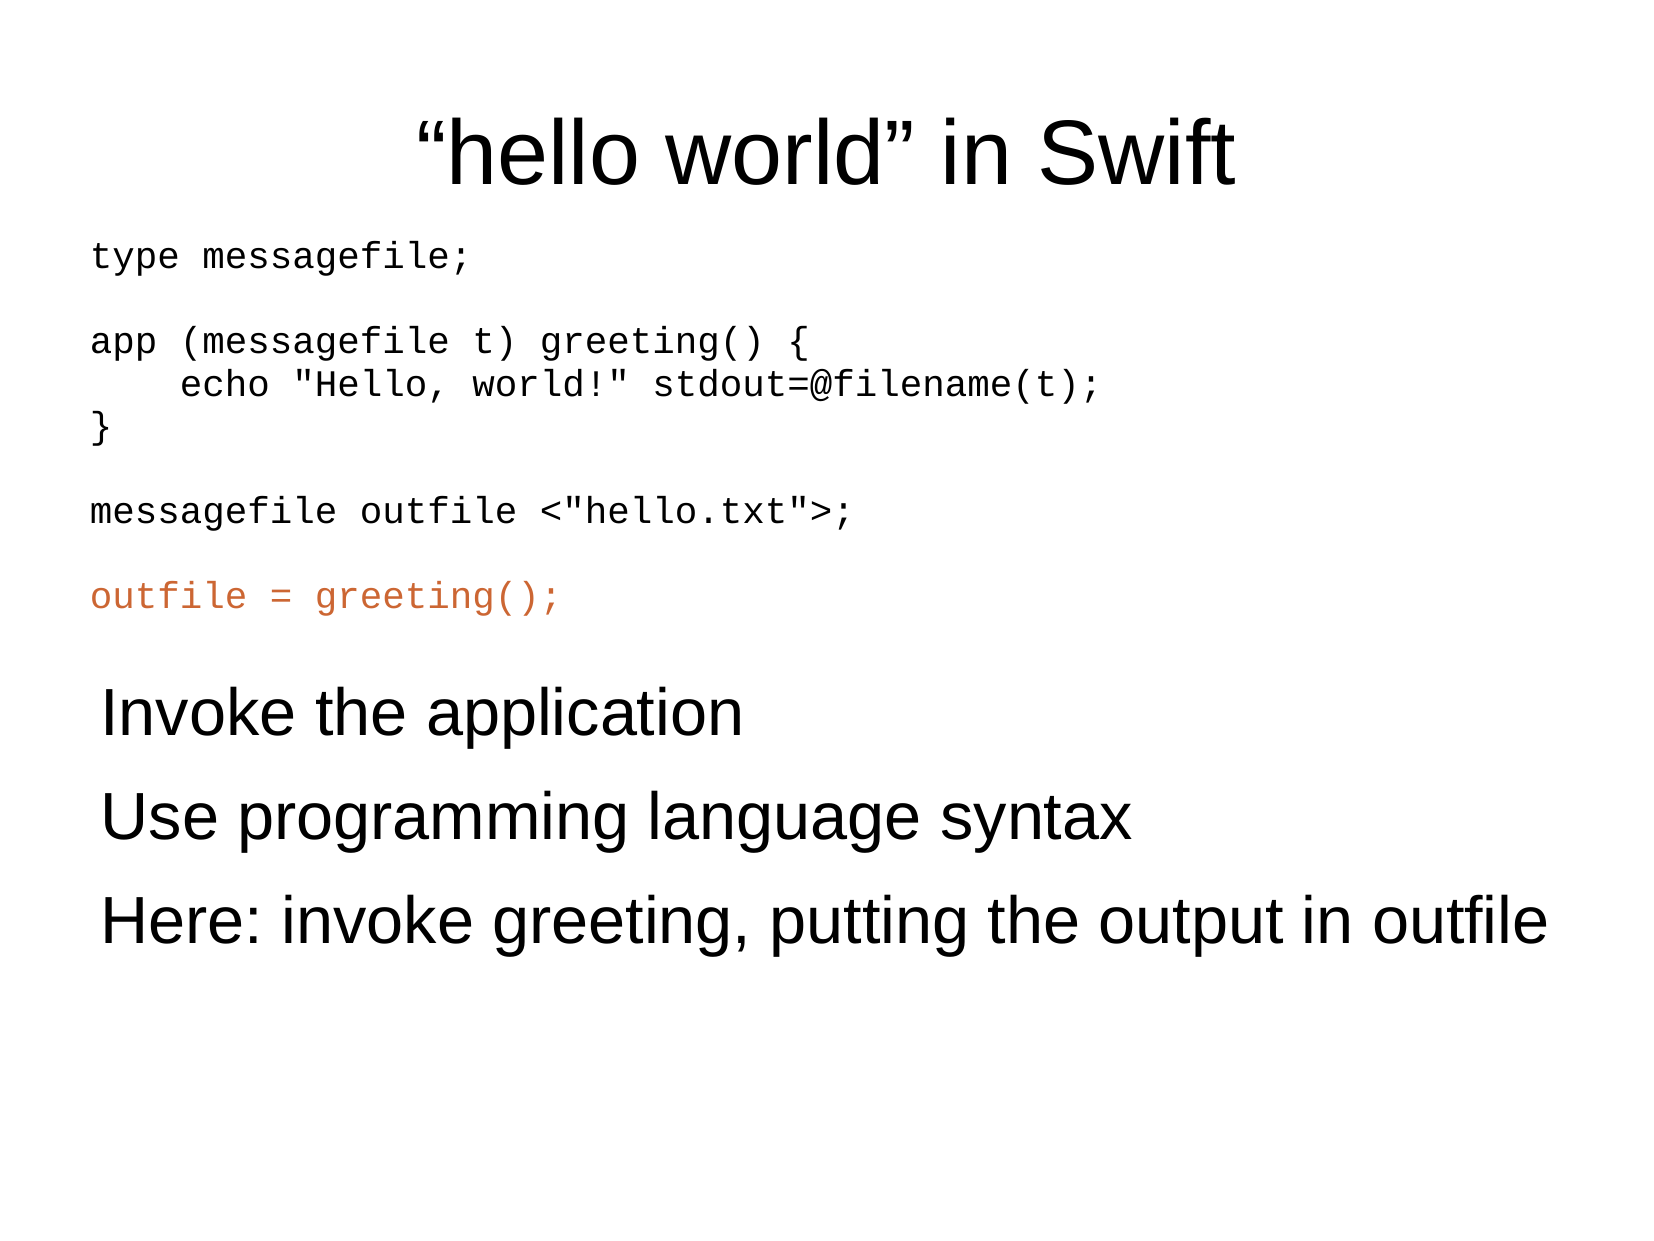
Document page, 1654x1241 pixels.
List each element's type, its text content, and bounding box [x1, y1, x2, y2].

list Invoke the application Use programming language syntax Here: invoke greeting, putting the output in outfile [82, 675, 1571, 1094]
text_box type messagefile; app (messagefile t) greeting() { echo "Hello, world!" stdout=@filename(t); } messagefile outfile <"hello.txt">; outfile = greeting(); [75, 187, 1501, 843]
title “hello world” in Swift [82, 49, 1571, 257]
